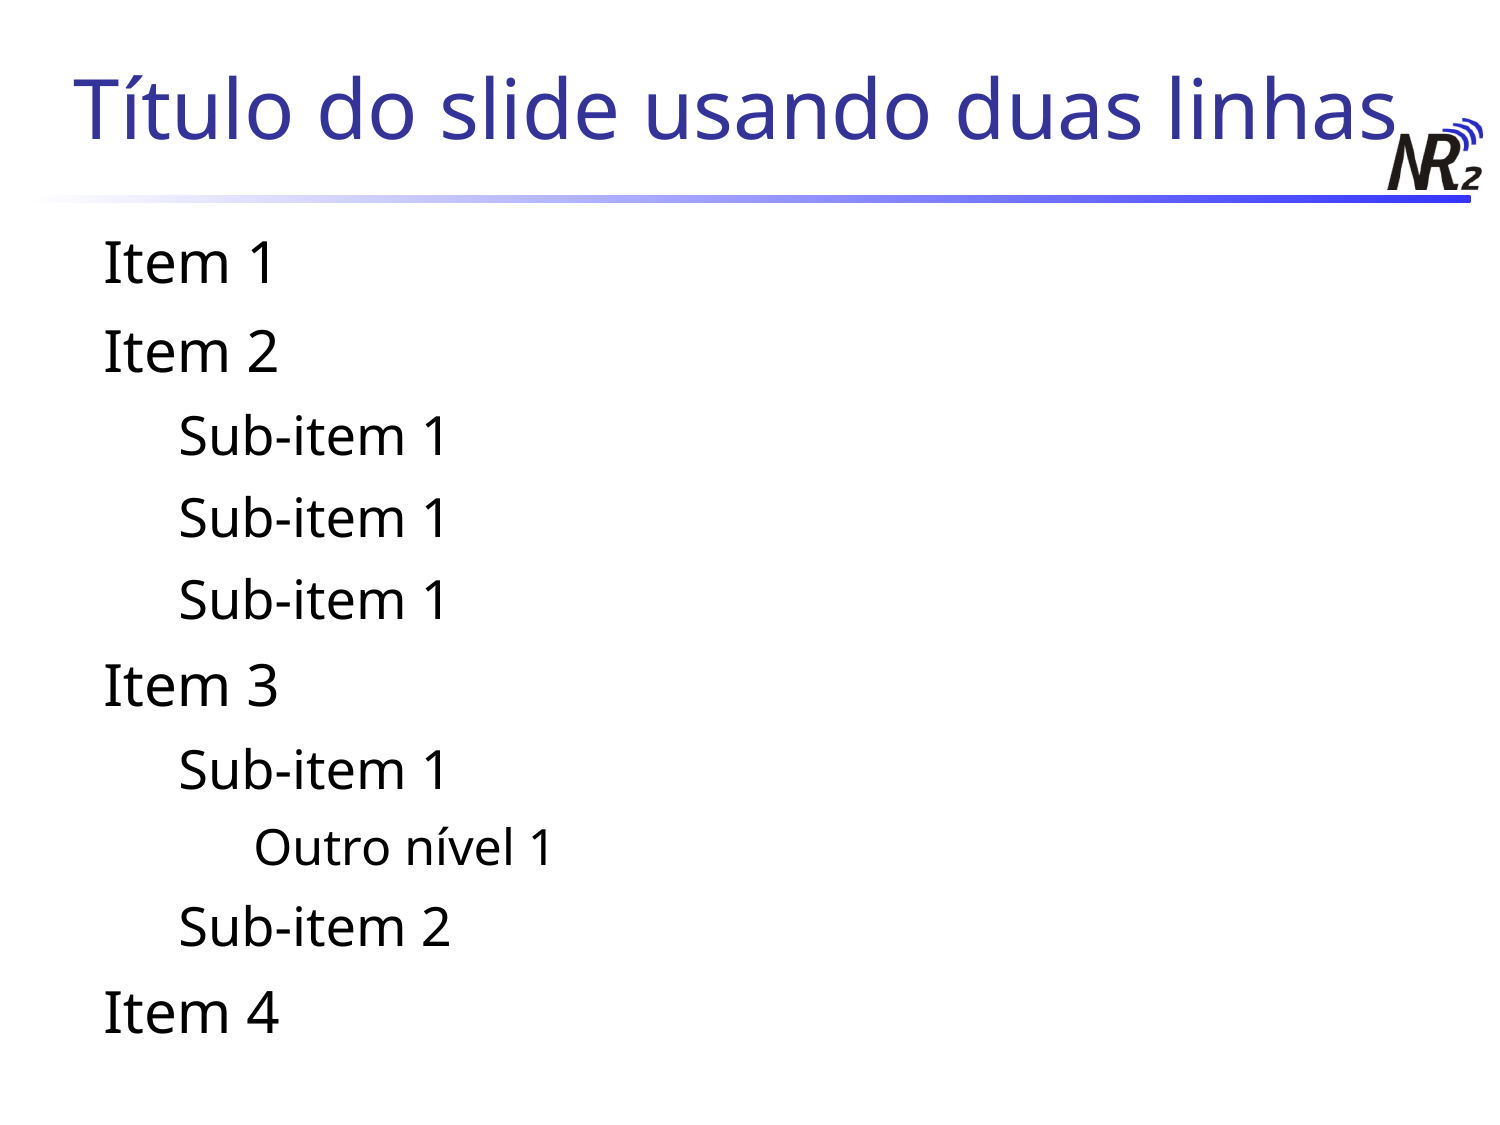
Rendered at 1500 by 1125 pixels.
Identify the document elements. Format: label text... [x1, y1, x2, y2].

title Título do slide usando duas linhas [59, 0, 1418, 221]
list Item 1 Item 2 Sub-item 1 Sub-item 1 Sub-item 1 Item 3 Sub-item 1 Outro nível 1 Sub-item 2 Item 4 [88, 218, 1465, 1100]
picture [1418, 118, 1483, 190]
